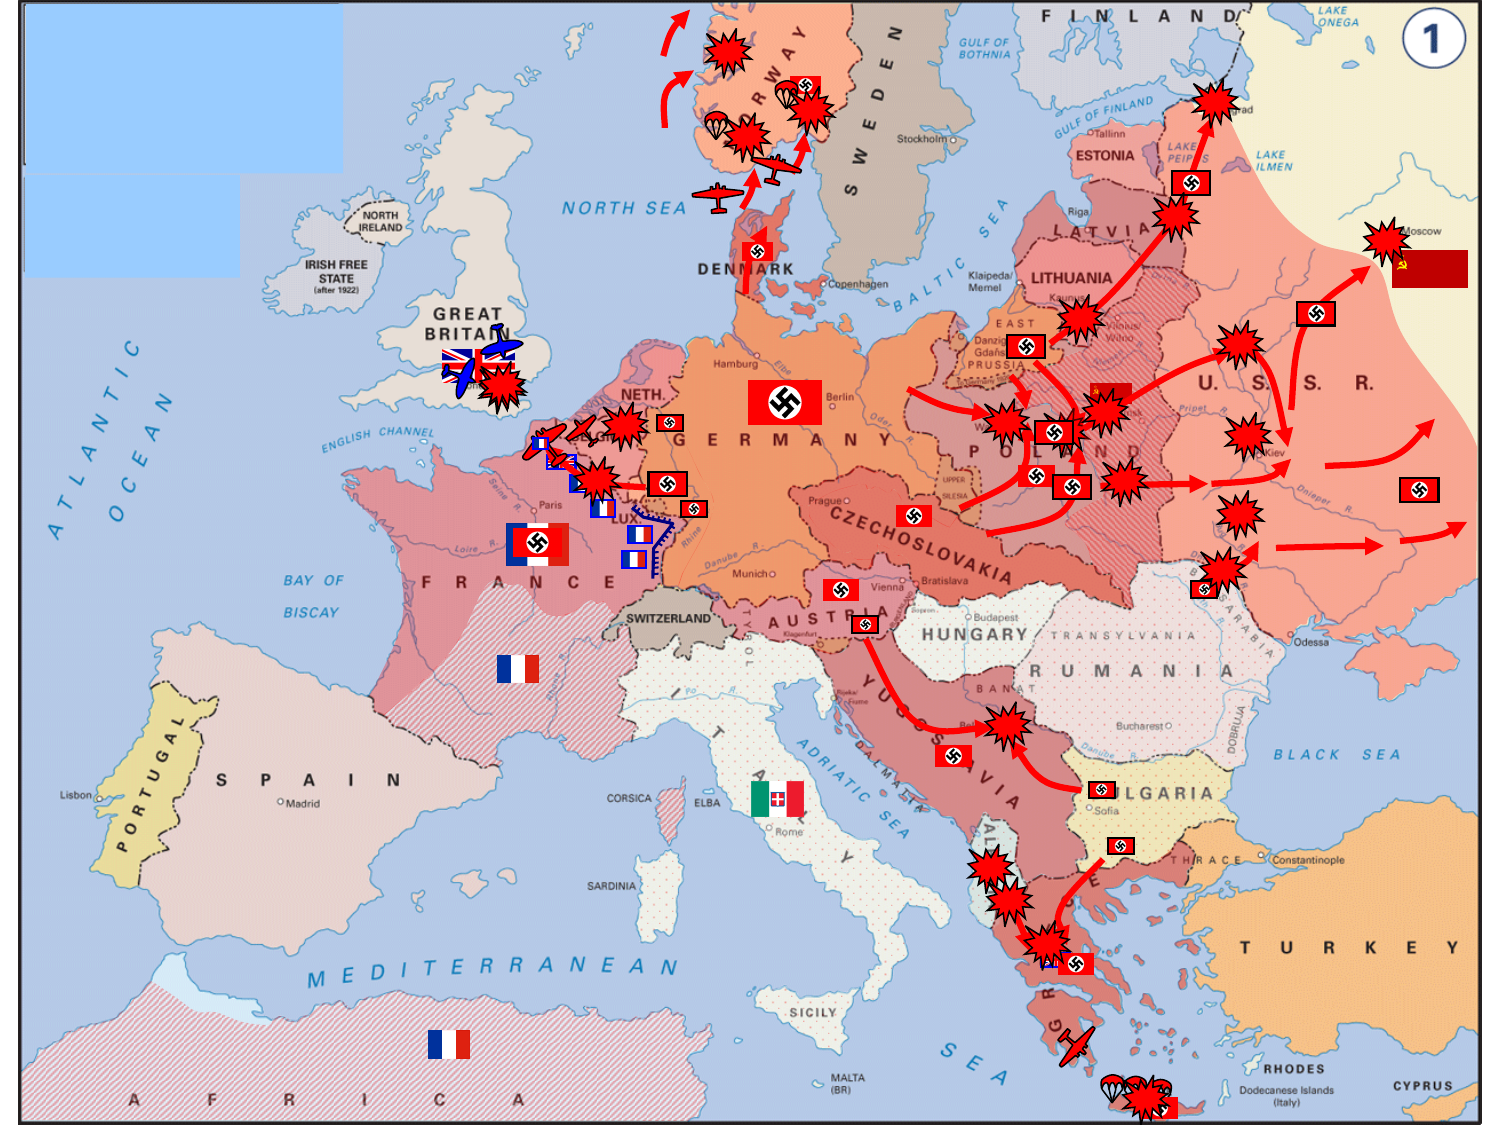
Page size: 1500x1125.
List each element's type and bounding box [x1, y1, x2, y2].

text_box [1134, 1021, 1142, 1033]
text_box [655, 775, 686, 845]
text_box [634, 849, 684, 943]
picture [1110, 1083, 1115, 1096]
text_box [1178, 968, 1187, 990]
picture [1116, 1084, 1122, 1095]
text_box [835, 727, 842, 735]
text_box [1094, 957, 1130, 994]
text_box [765, 279, 789, 298]
text_box [754, 984, 860, 1055]
picture [1103, 1083, 1109, 1095]
text_box [1158, 1029, 1166, 1034]
text_box [1156, 1008, 1164, 1015]
text_box [899, 795, 908, 802]
text_box [790, 302, 816, 320]
text_box [1363, 216, 1410, 267]
text_box [794, 275, 829, 301]
text_box [1130, 883, 1141, 895]
text_box [833, 707, 843, 726]
picture [18, 0, 1482, 1125]
text_box [1133, 954, 1144, 965]
text_box [1084, 1066, 1093, 1076]
text_box [692, 183, 744, 214]
text_box [1101, 1074, 1172, 1125]
text_box [480, 323, 524, 359]
text_box [1159, 892, 1170, 899]
text_box [1139, 992, 1155, 1010]
text_box [880, 789, 887, 796]
text_box [1146, 915, 1162, 927]
text_box [1174, 938, 1199, 955]
text_box [1130, 1046, 1139, 1055]
text_box [1181, 1037, 1188, 1046]
text_box [692, 3, 862, 186]
text_box [1167, 905, 1177, 912]
text_box [845, 723, 858, 738]
text_box [1178, 1099, 1205, 1115]
text_box [21, 981, 714, 1121]
text_box [479, 361, 527, 415]
text_box [341, 78, 1478, 1067]
text_box [441, 358, 476, 399]
text_box [921, 807, 930, 812]
text_box [1167, 1027, 1176, 1037]
text_box [1191, 1051, 1198, 1058]
text_box [1130, 1017, 1136, 1024]
